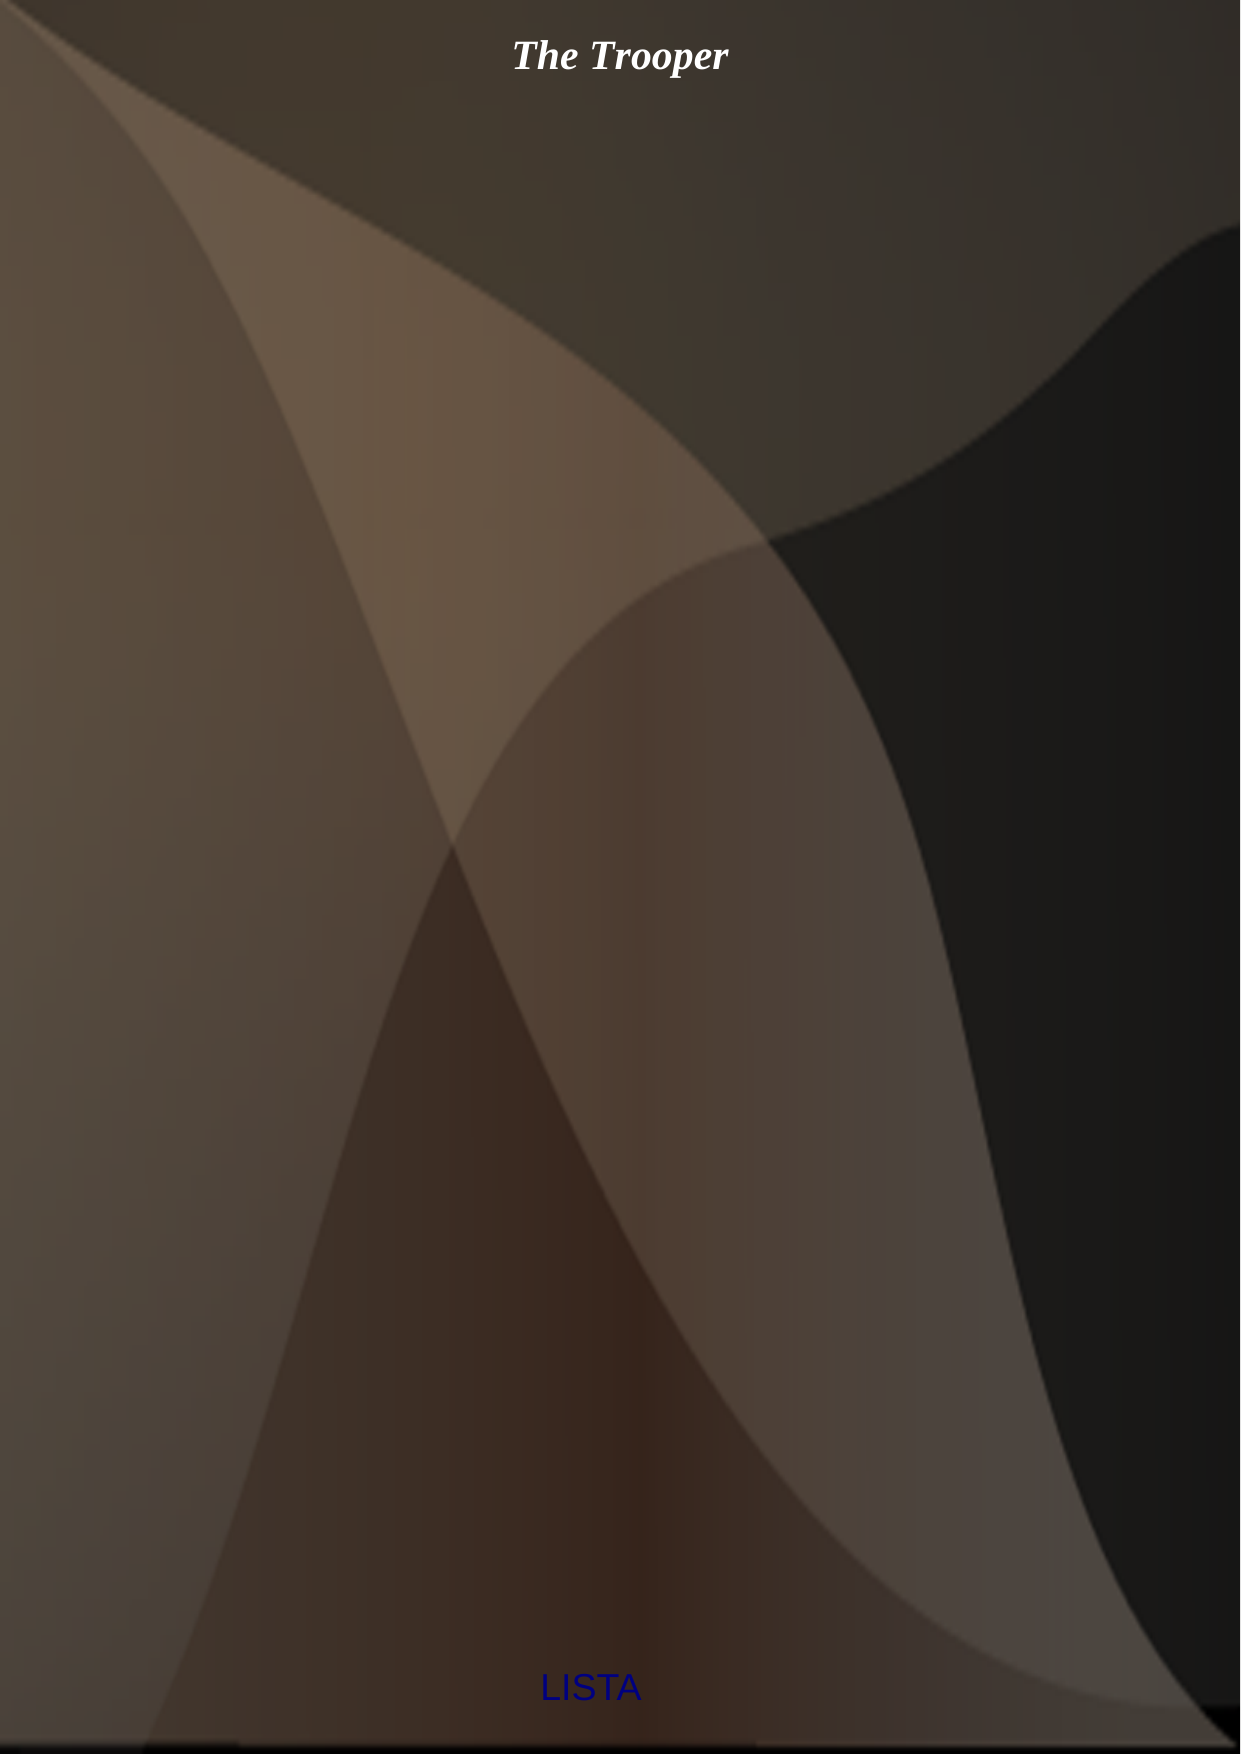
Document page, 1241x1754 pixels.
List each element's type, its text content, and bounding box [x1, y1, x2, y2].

picture [0, 0, 1241, 1754]
text_box LISTA [525, 1659, 657, 1717]
title The Trooper [88, 23, 1152, 88]
